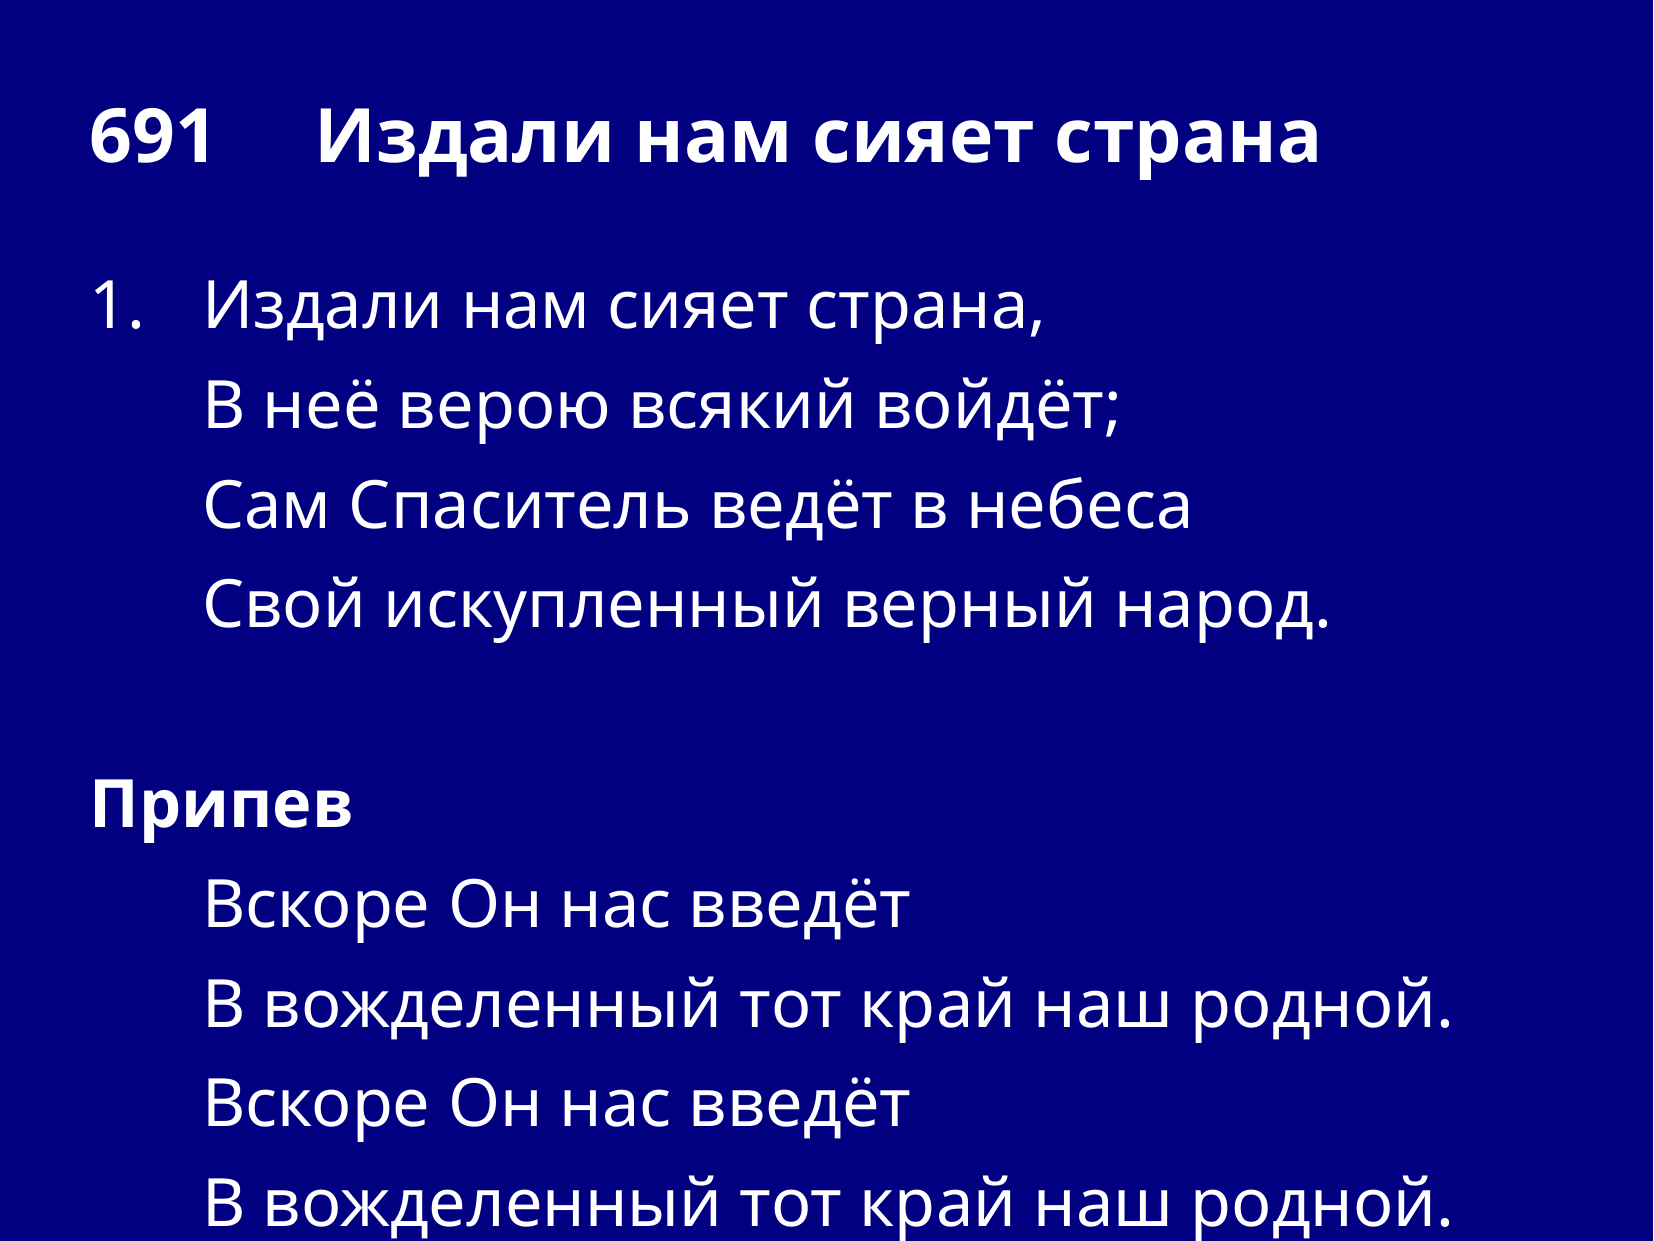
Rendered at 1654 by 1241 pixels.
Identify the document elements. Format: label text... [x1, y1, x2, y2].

text_box 1. Издали нам сияет страна, В неё верою всякий войдёт; Сам Спаситель ведёт в небеса Свой искупленный верный народ. Припев Вскоре Он нас введёт В вожделенный тот край наш родной. Вскоре Он нас введёт В вожделенный тот край наш родной. [75, 188, 1576, 1163]
text_box 691 Издали нам сияет страна [75, 75, 1576, 188]
